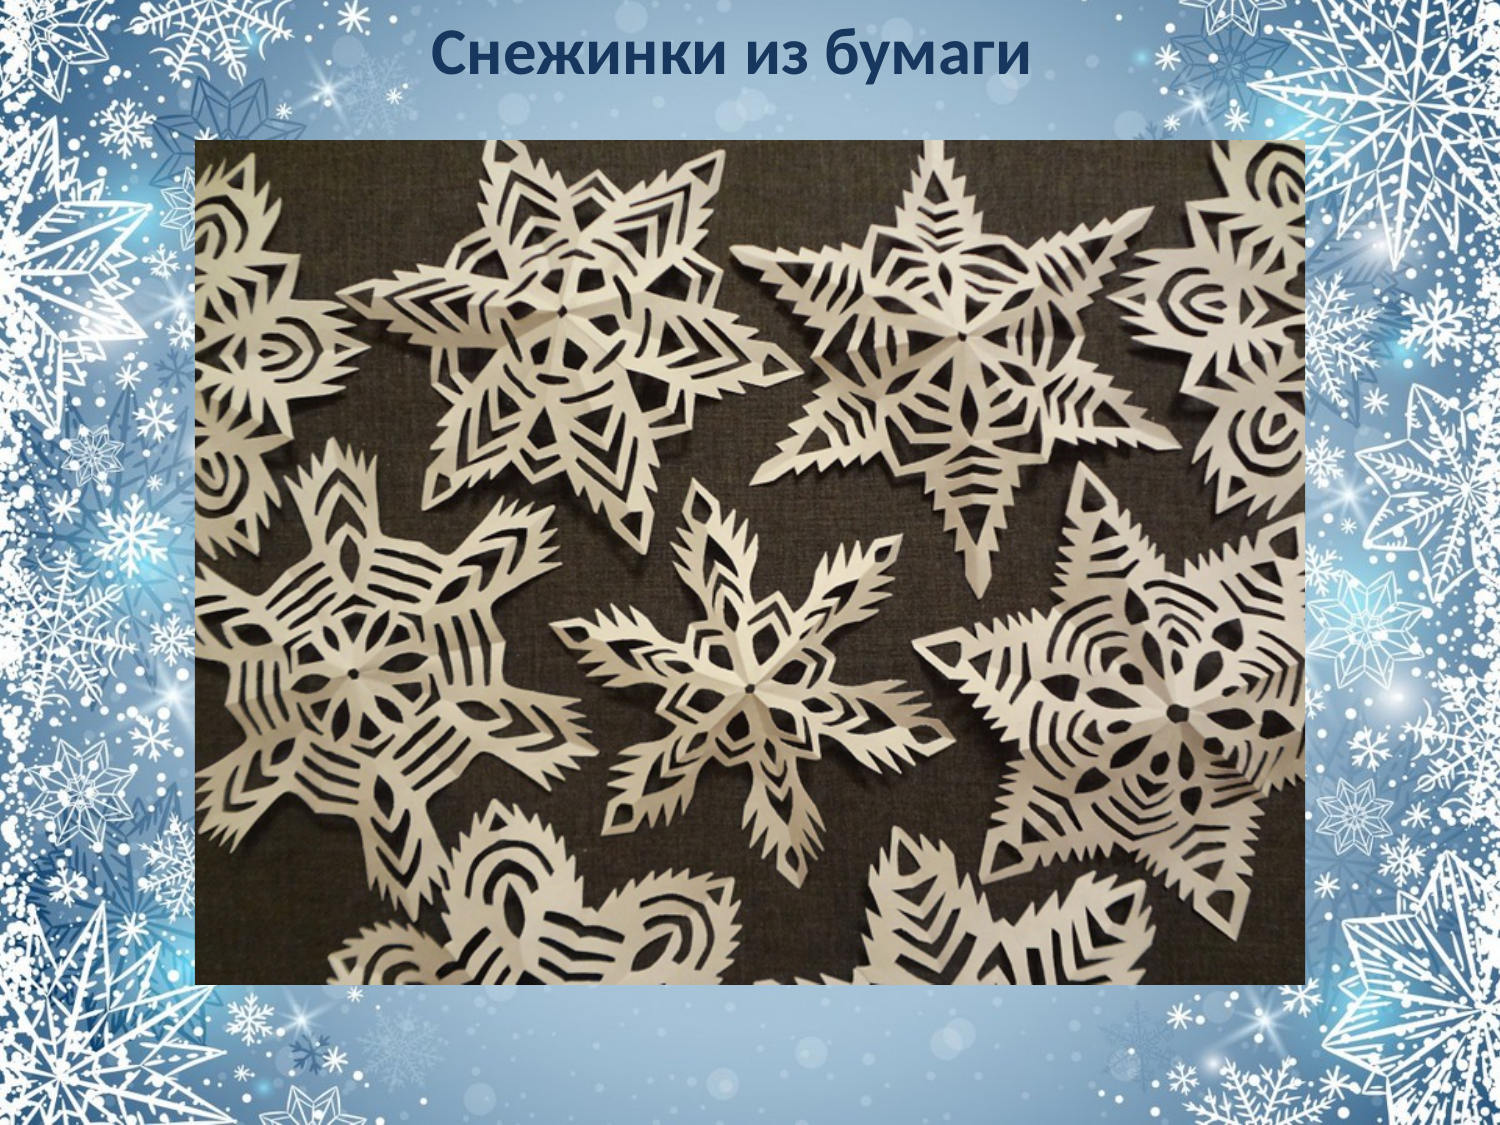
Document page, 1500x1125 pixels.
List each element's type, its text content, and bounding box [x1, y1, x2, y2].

picture [0, 0, 1500, 1125]
text_box Снежинки из бумаги [253, 0, 1211, 96]
